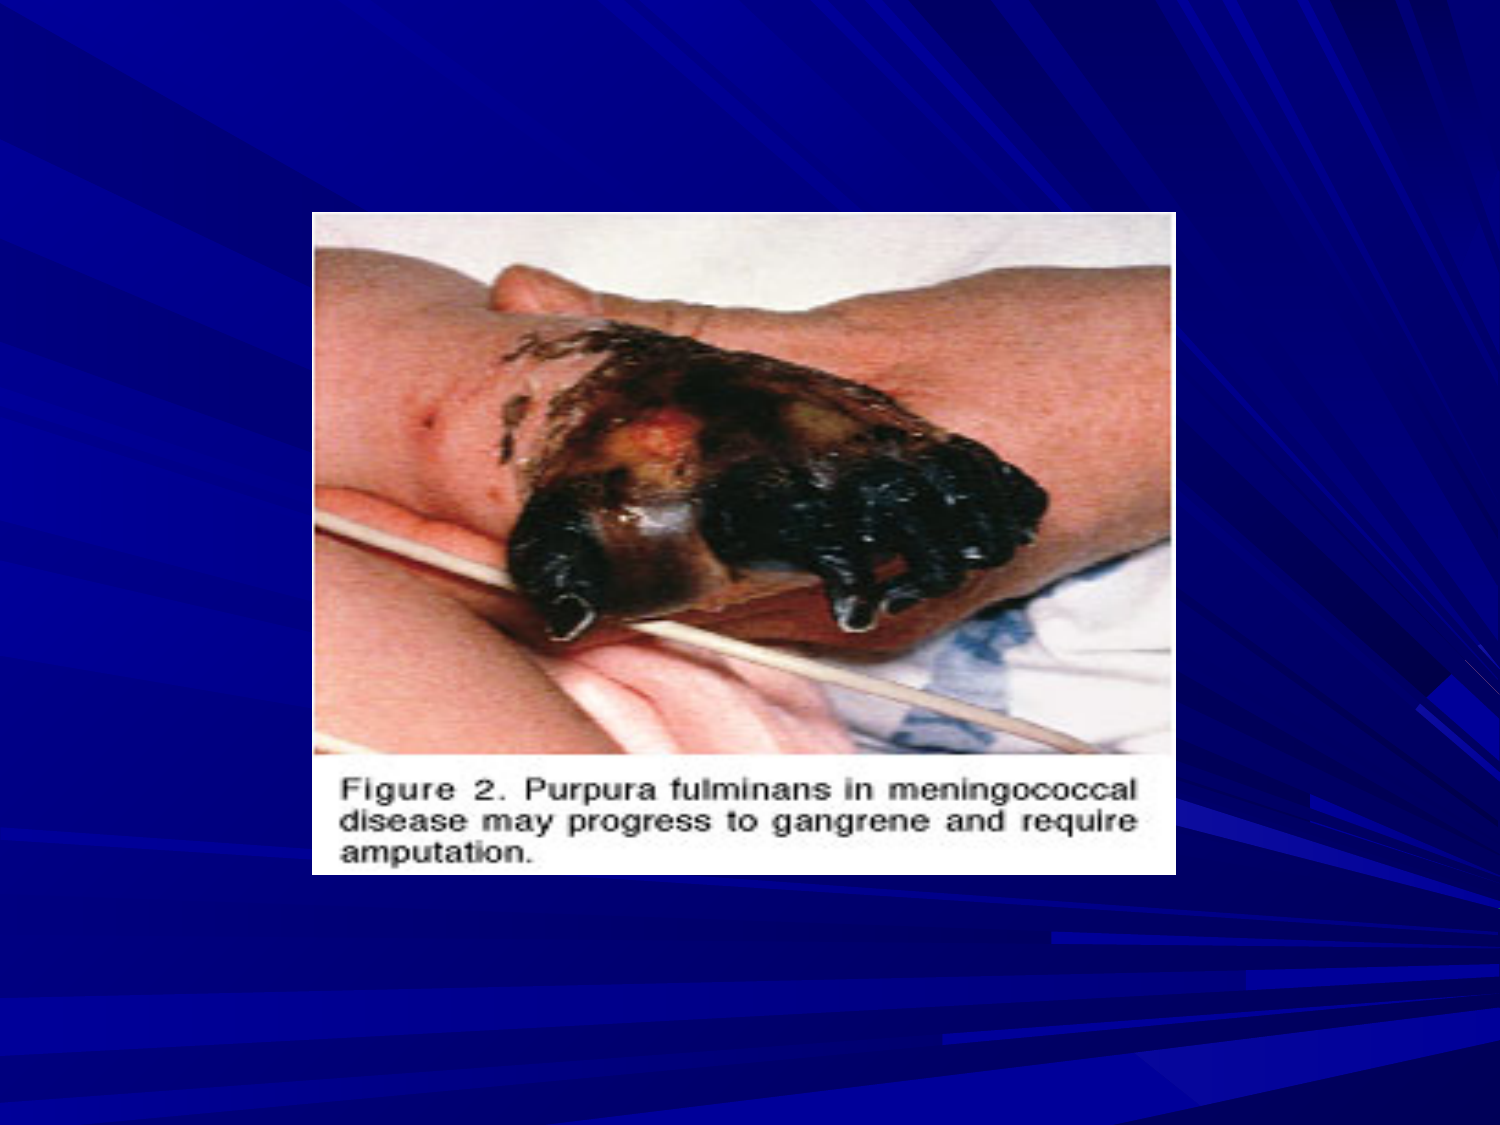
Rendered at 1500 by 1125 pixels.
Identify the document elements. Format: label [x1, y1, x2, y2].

picture [312, 212, 1176, 876]
